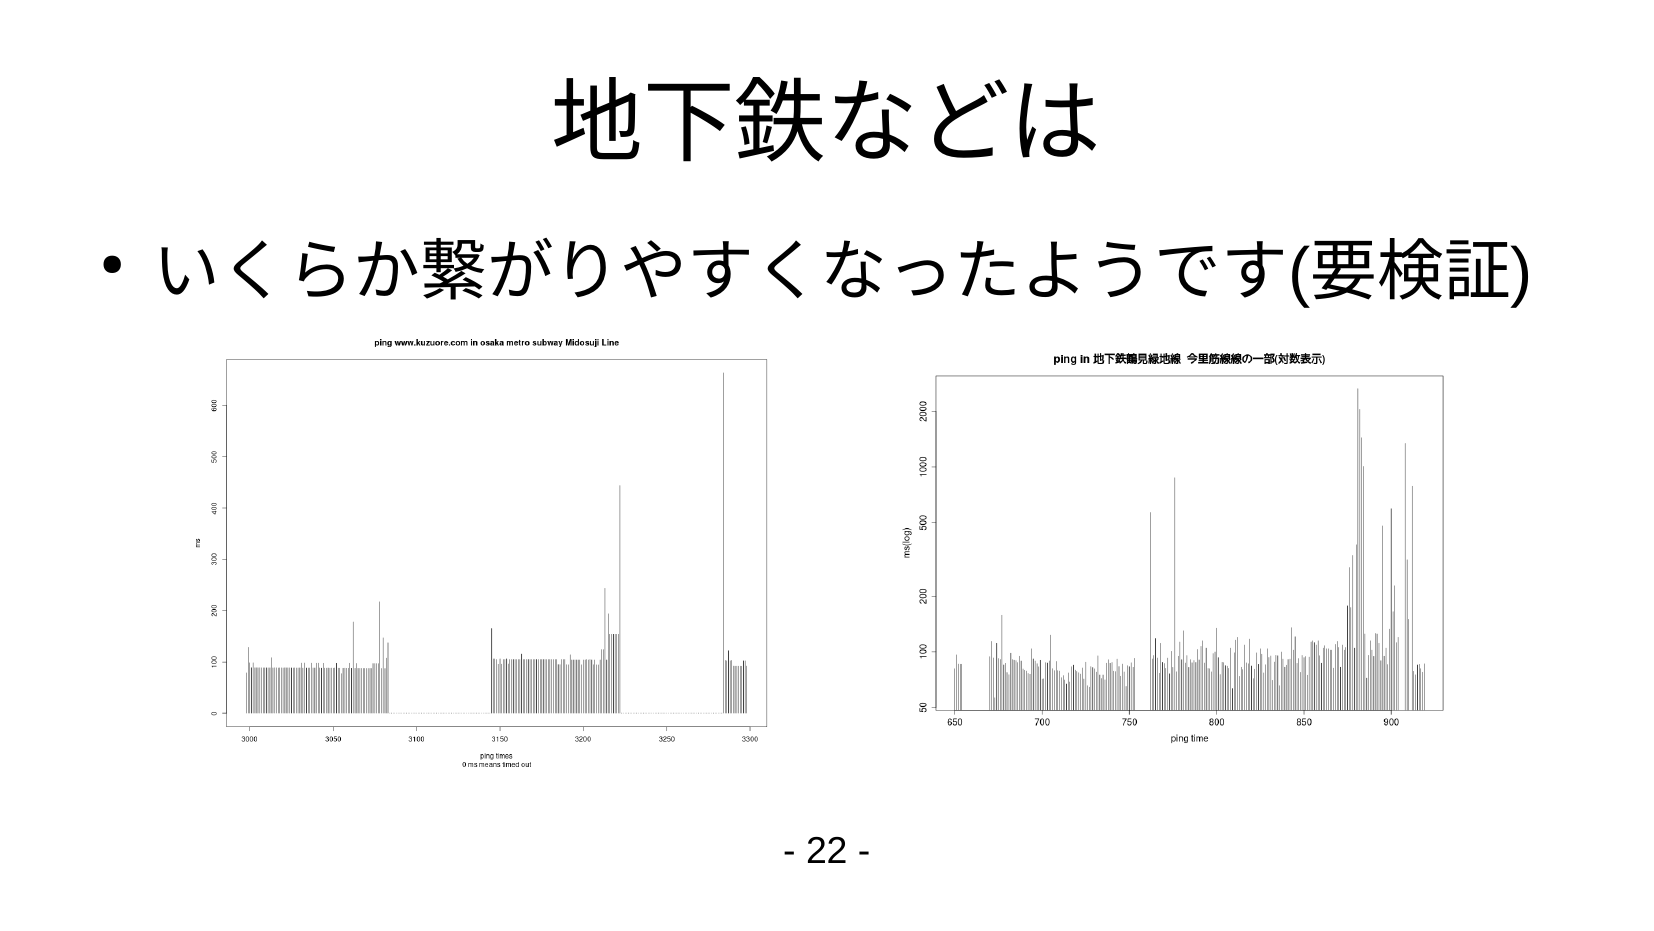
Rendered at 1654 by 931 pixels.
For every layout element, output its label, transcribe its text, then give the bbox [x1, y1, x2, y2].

picture [885, 325, 1477, 769]
title 地下鉄などは [82, 37, 1571, 193]
list いくらか繋がりやすくなったようです(要検証) [82, 217, 1571, 758]
text_box - <番号> - [703, 815, 950, 886]
picture [192, 325, 784, 769]
